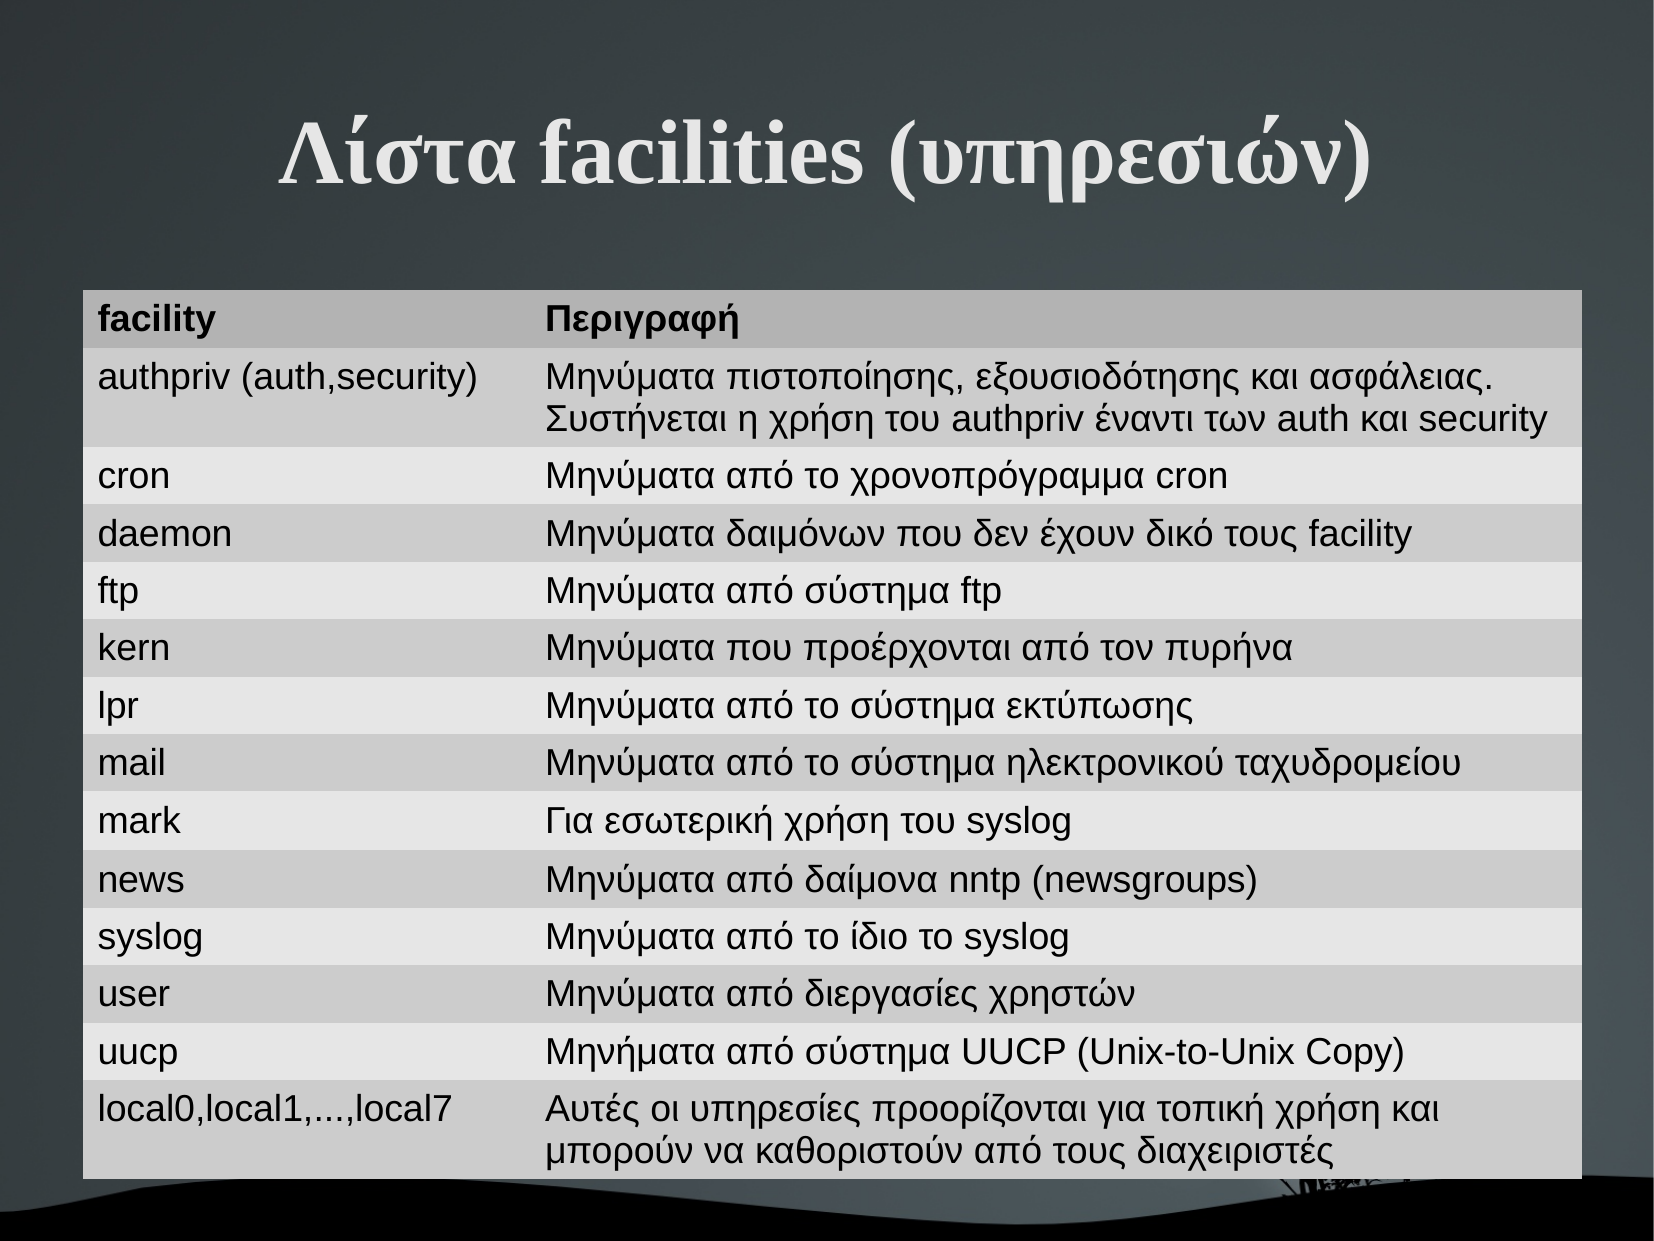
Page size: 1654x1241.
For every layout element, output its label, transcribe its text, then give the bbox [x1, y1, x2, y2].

table_cell Μηνύματα πιστοποίησης, εξουσιοδότησης και ασφάλειας. Συστήνεται η χρήση του authpriv έναντι των auth και security [530, 348, 1582, 447]
picture [0, 0, 1654, 1241]
table_cell authpriv (auth,security) [83, 348, 530, 447]
table_cell ftp [83, 562, 530, 619]
table_cell Μηνύματα από δαίμονα nntp (newsgroups) [530, 850, 1582, 908]
table_cell mark [83, 791, 530, 850]
title Λίστα facilities (υπηρεσιών) [82, 49, 1571, 257]
table_cell uucp [83, 1023, 530, 1080]
table_cell syslog [83, 908, 530, 965]
table_cell Μηνύματα από το σύστημα ηλεκτρονικού ταχυδρομείου [530, 734, 1582, 791]
table_cell Μηνύματα από διεργασίες χρηστών [530, 965, 1582, 1023]
table_cell local0,local1,...,local7 [83, 1080, 530, 1179]
table_cell Για εσωτερική χρήση του syslog [530, 791, 1582, 850]
table_cell Μηνύματα που προέρχονται από τον πυρήνα [530, 619, 1582, 677]
table_cell Αυτές οι υπηρεσίες προορίζονται για τοπική χρήση και μπορούν να καθοριστούν από τους διαχειριστές [530, 1080, 1582, 1179]
table_cell kern [83, 619, 530, 677]
table_cell Μηνύματα δαιμόνων που δεν έχουν δικό τους facility [530, 504, 1582, 562]
table_cell user [83, 965, 530, 1023]
table_header facility [83, 290, 530, 348]
table_cell daemon [83, 504, 530, 562]
table_cell Μηνύματα από το ίδιο το syslog [530, 908, 1582, 965]
table_header Περιγραφή [530, 290, 1582, 348]
table_cell lpr [83, 677, 530, 734]
table_cell mail [83, 734, 530, 791]
table_cell Μηνύματα από σύστημα ftp [530, 562, 1582, 619]
table_cell Μηνύματα από το σύστημα εκτύπωσης [530, 677, 1582, 734]
table_cell Μηνύματα από το χρονοπρόγραμμα cron [530, 447, 1582, 504]
table_cell news [83, 850, 530, 908]
table_cell Μηνήματα από σύστημα UUCP (Unix-to-Unix Copy) [530, 1023, 1582, 1080]
table_cell cron [83, 447, 530, 504]
